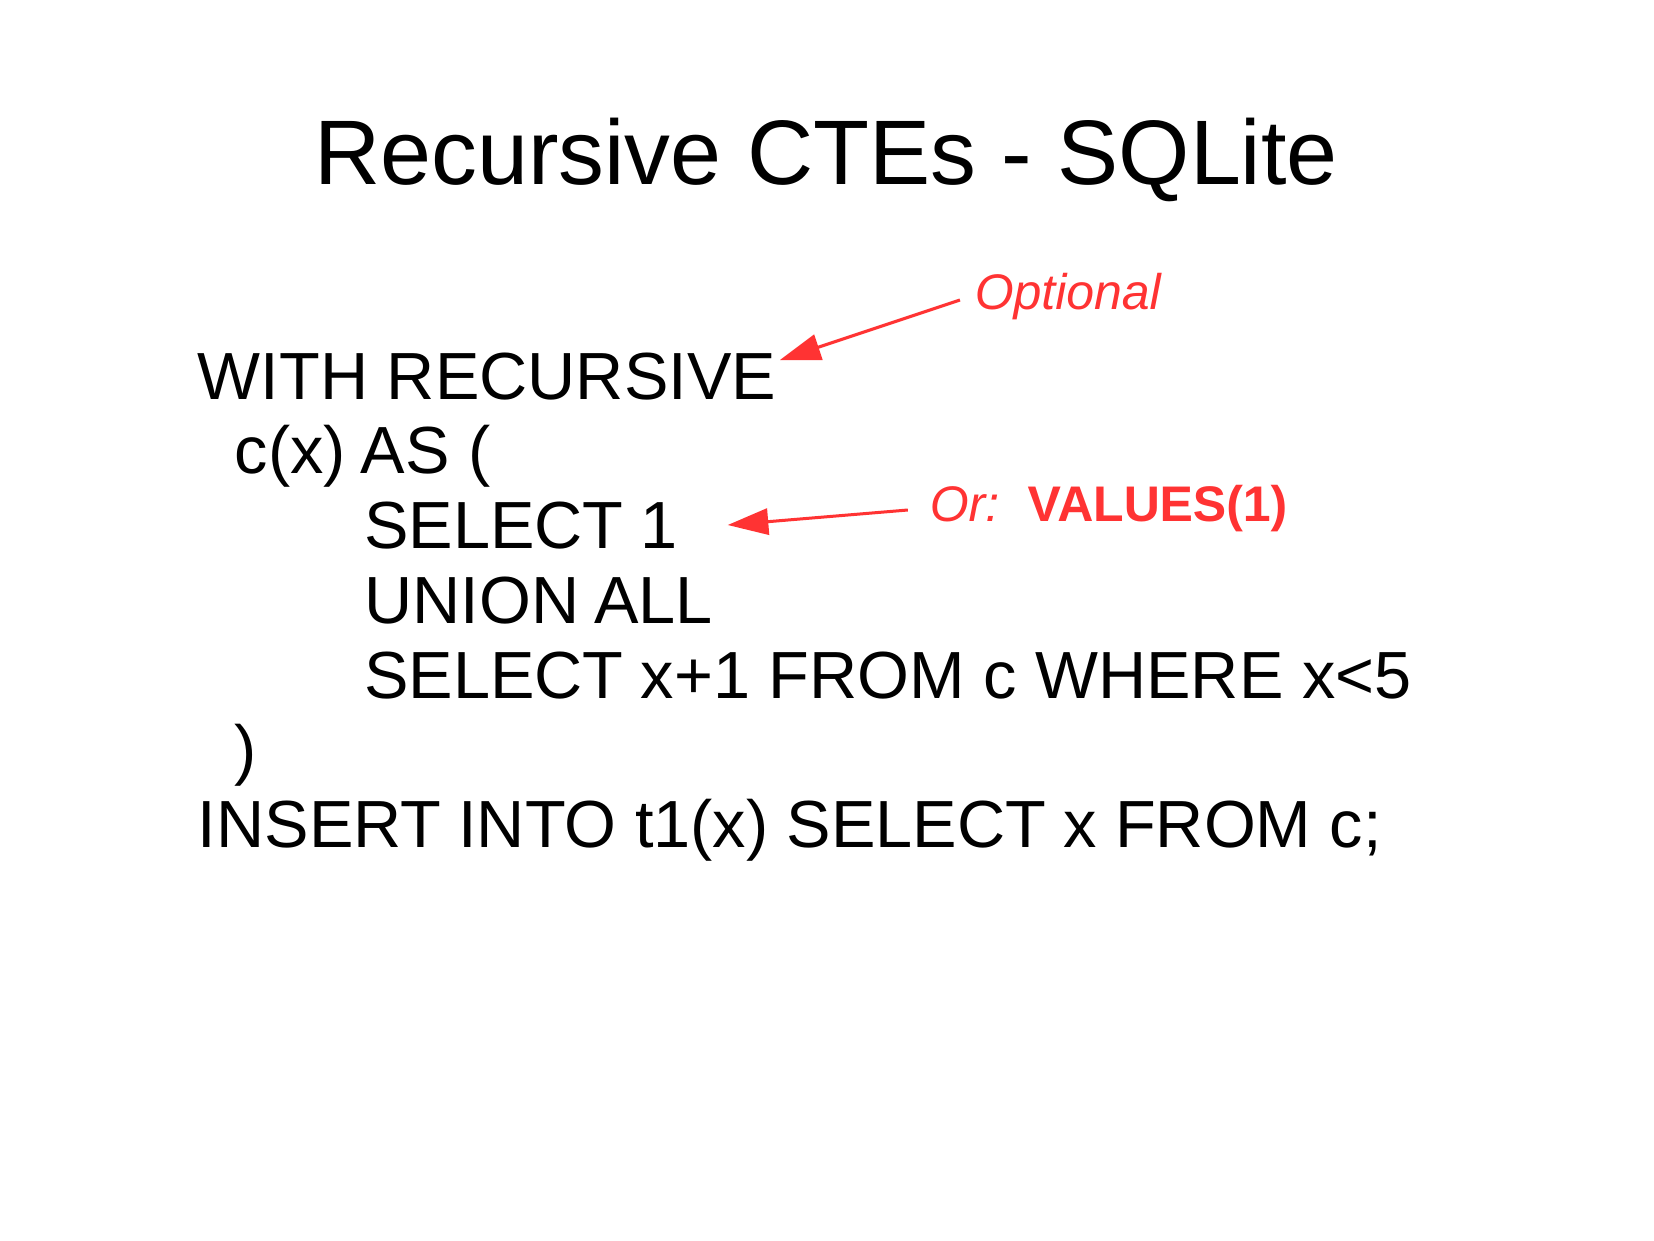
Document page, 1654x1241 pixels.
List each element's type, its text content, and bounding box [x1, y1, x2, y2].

title Recursive CTEs - SQLite [82, 49, 1571, 257]
text_box WITH RECURSIVE c(x) AS ( SELECT 1 UNION ALL SELECT x+1 FROM c WHERE x<5 ) INSERT INTO t1(x) SELECT x FROM c; [183, 331, 1429, 870]
text_box Or: VALUES(1) [915, 468, 1303, 541]
text_box Optional [960, 256, 1176, 328]
